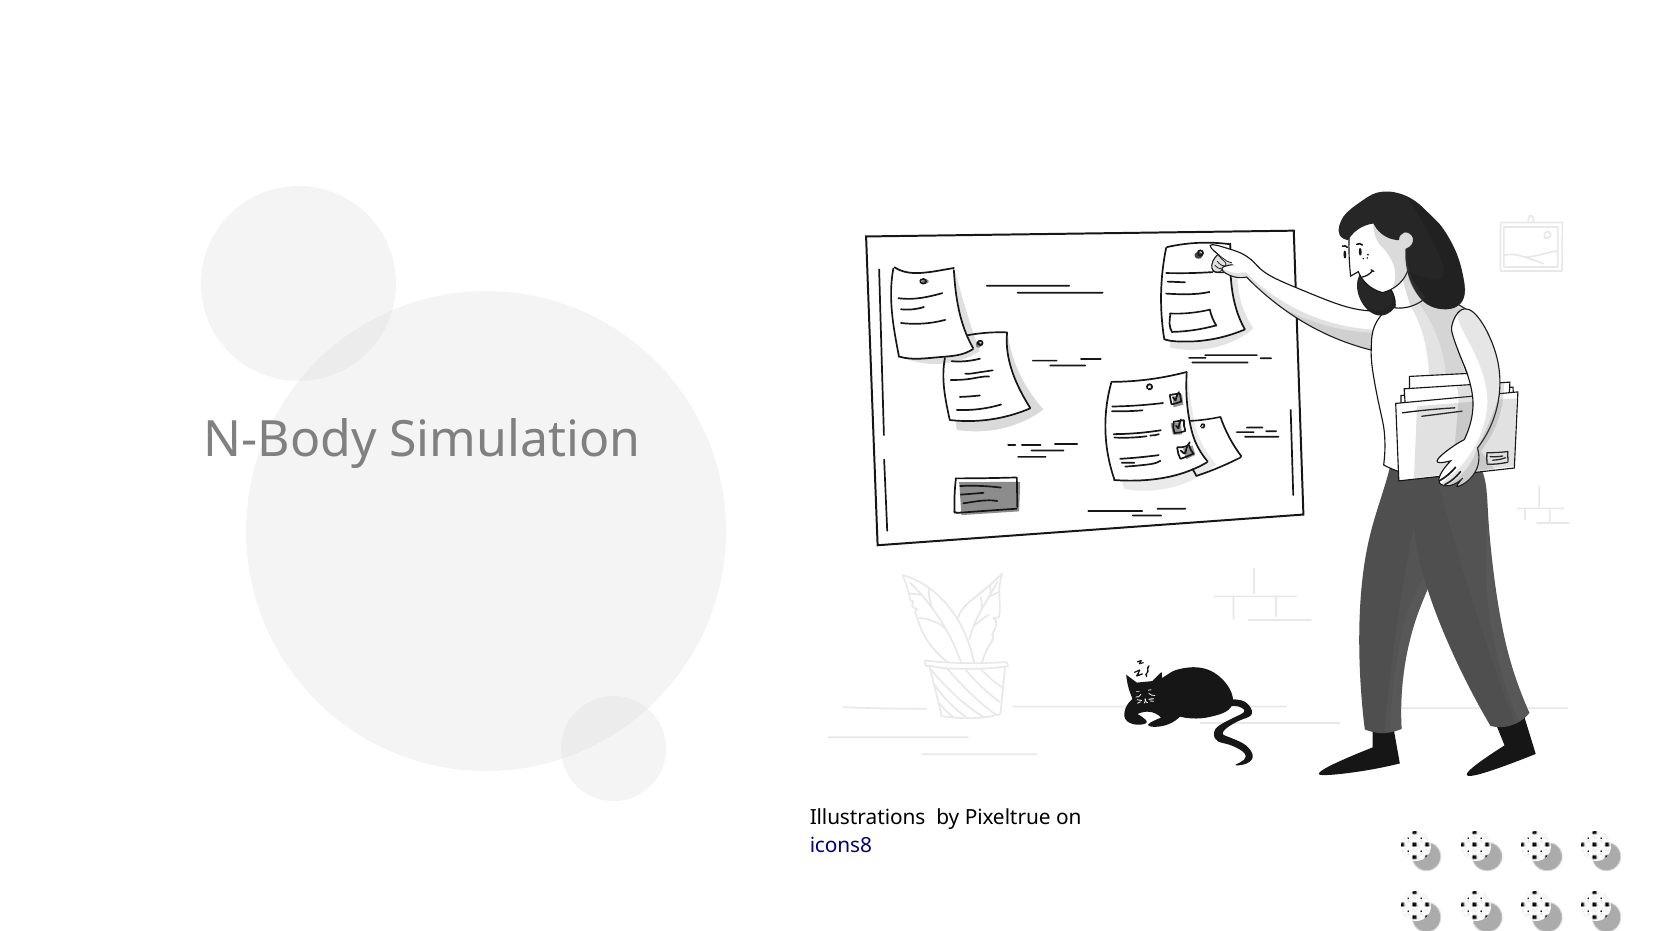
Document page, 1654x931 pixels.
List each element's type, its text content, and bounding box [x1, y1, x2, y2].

picture [1580, 890, 1612, 922]
subtitle N-Body Simulation [76, 76, 768, 797]
picture [1400, 830, 1432, 862]
picture [1520, 831, 1552, 862]
picture [1461, 890, 1492, 922]
picture [1400, 891, 1432, 922]
picture [1460, 830, 1492, 862]
picture [1581, 830, 1612, 862]
picture [1520, 890, 1552, 922]
